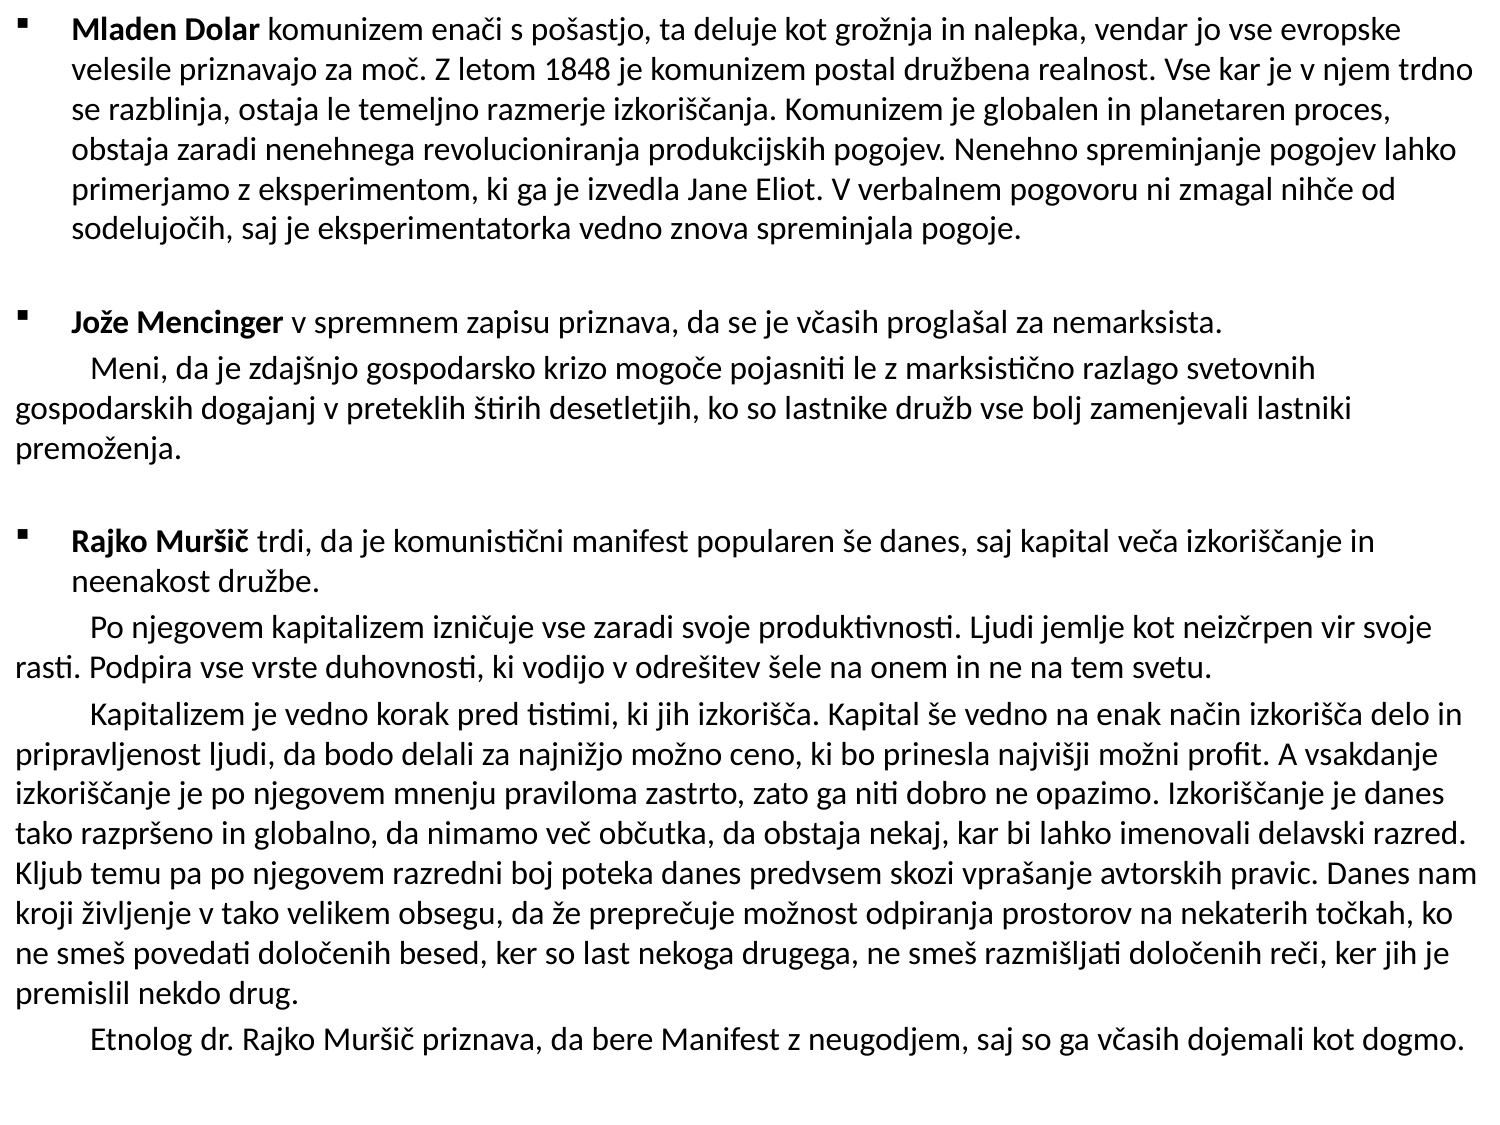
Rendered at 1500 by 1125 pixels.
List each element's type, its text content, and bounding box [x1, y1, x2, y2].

list Mladen Dolar komunizem enači s pošastjo, ta deluje kot grožnja in nalepka, vendar jo vse evropske velesile priznavajo za moč. Z letom 1848 je komunizem postal družbena realnost. Vse kar je v njem trdno se razblinja, ostaja le temeljno razmerje izkoriščanja. Komunizem je globalen in planetaren proces, obstaja zaradi nenehnega revolucioniranja produkcijskih pogojev. Nenehno spreminjanje pogojev lahko primerjamo z eksperimentom, ki ga je izvedla Jane Eliot. V verbalnem pogovoru ni zmagal nihče od sodelujočih, saj je eksperimentatorka vedno znova spreminjala pogoje. Jože Mencinger v spremnem zapisu priznava, da se je včasih proglašal za nemarksista. Meni, da je zdajšnjo gospodarsko krizo mogoče pojasniti le z marksistično razlago svetovnih gospodarskih dogajanj v preteklih štirih desetletjih, ko so lastnike družb vse bolj zamenjevali lastniki premoženja. Rajko Muršič trdi, da je komunistični manifest popularen še danes, saj kapital veča izkoriščanje in neenakost družbe. Po njegovem kapitalizem izničuje vse zaradi svoje produktivnosti. Ljudi jemlje kot neizčrpen vir svoje rasti. Podpira vse vrste duhovnosti, ki vodijo v odrešitev šele na onem in ne na tem svetu. Kapitalizem je vedno korak pred tistimi, ki jih izkorišča. Kapital še vedno na enak način izkorišča delo in pripravljenost ljudi, da bodo delali za najnižjo možno ceno, ki bo prinesla najvišji možni profit. A vsakdanje izkoriščanje je po njegovem mnenju praviloma zastrto, zato ga niti dobro ne opazimo. Izkoriščanje je danes tako razpršeno in globalno, da nimamo več občutka, da obstaja nekaj, kar bi lahko imenovali delavski razred. Kljub temu pa po njegovem razredni boj poteka danes predvsem skozi vprašanje avtorskih pravic. Danes nam kroji življenje v tako velikem obsegu, da že preprečuje možnost odpiranja prostorov na nekaterih točkah, ko ne smeš povedati določenih besed, ker so last nekoga drugega, ne smeš razmišljati določenih reči, ker jih je premislil nekdo drug. Etnolog dr. Rajko Muršič priznava, da bere Manifest z neugodjem, saj so ga včasih dojemali kot dogmo. [0, 0, 1500, 1125]
